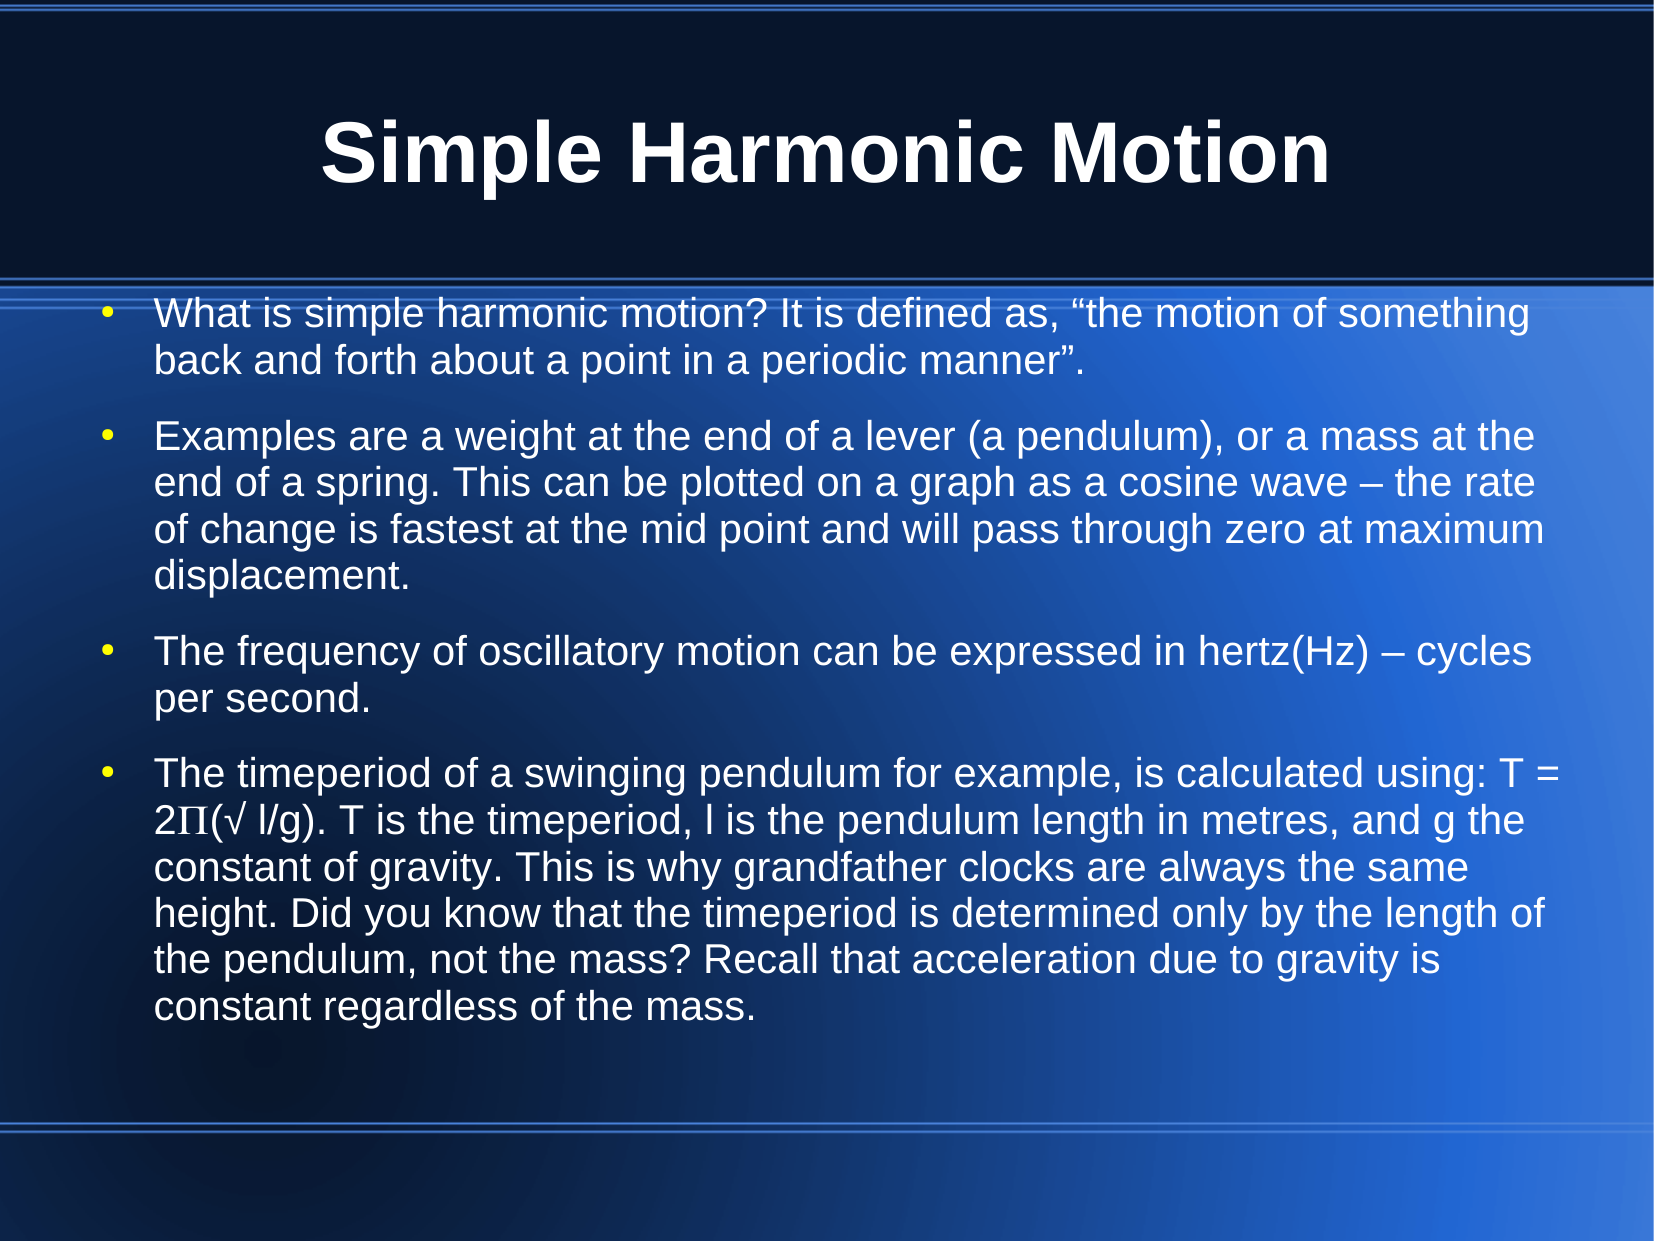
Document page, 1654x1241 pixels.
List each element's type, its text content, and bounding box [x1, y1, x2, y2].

list What is simple harmonic motion? It is defined as, “the motion of something back and forth about a point in a periodic manner”. Examples are a weight at the end of a lever (a pendulum), or a mass at the end of a spring. This can be plotted on a graph as a cosine wave – the rate of change is fastest at the mid point and will pass through zero at maximum displacement. The frequency of oscillatory motion can be expressed in hertz(Hz) – cycles per second. The timeperiod of a swinging pendulum for example, is calculated using: T = 2P(√ l/g). T is the timeperiod, l is the pendulum length in metres, and g the constant of gravity. This is why grandfather clocks are always the same height. Did you know that the timeperiod is determined only by the length of the pendulum, not the mass? Recall that acceleration due to gravity is constant regardless of the mass. [82, 290, 1571, 1109]
title Simple Harmonic Motion [82, 49, 1571, 257]
picture [0, 0, 1654, 1241]
